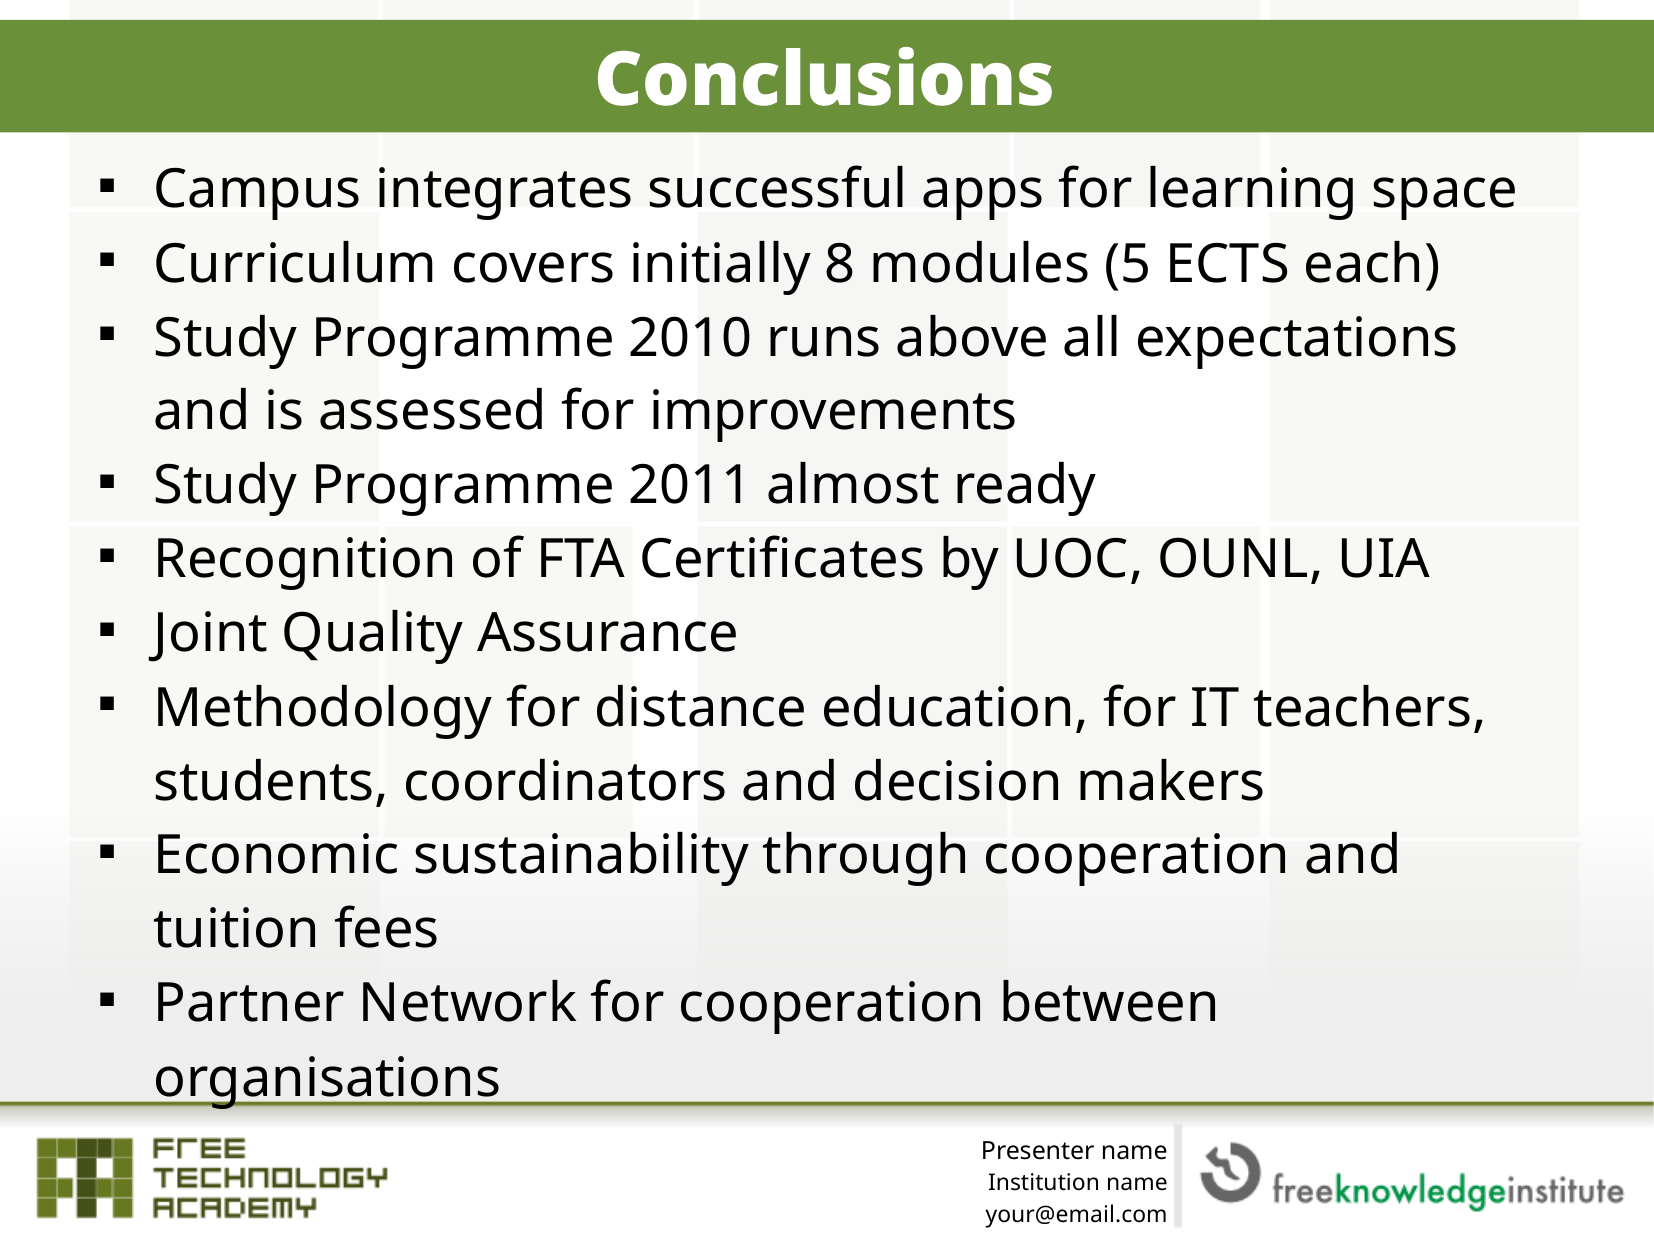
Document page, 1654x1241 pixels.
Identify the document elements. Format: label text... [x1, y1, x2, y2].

list Campus integrates successful apps for learning space Curriculum covers initially 8 modules (5 ECTS each) Study Programme 2010 runs above all expectations and is assessed for improvements Study Programme 2011 almost ready Recognition of FTA Certificates by UOC, OUNL, UIA Joint Quality Assurance Methodology for distance education, for IT teachers, students, coordinators and decision makers Economic sustainability through cooperation and tuition fees Partner Network for cooperation between organisations [82, 150, 1571, 1096]
picture [0, 133, 1654, 1241]
title Conclusions [37, 32, 1613, 120]
picture [0, 0, 1654, 19]
